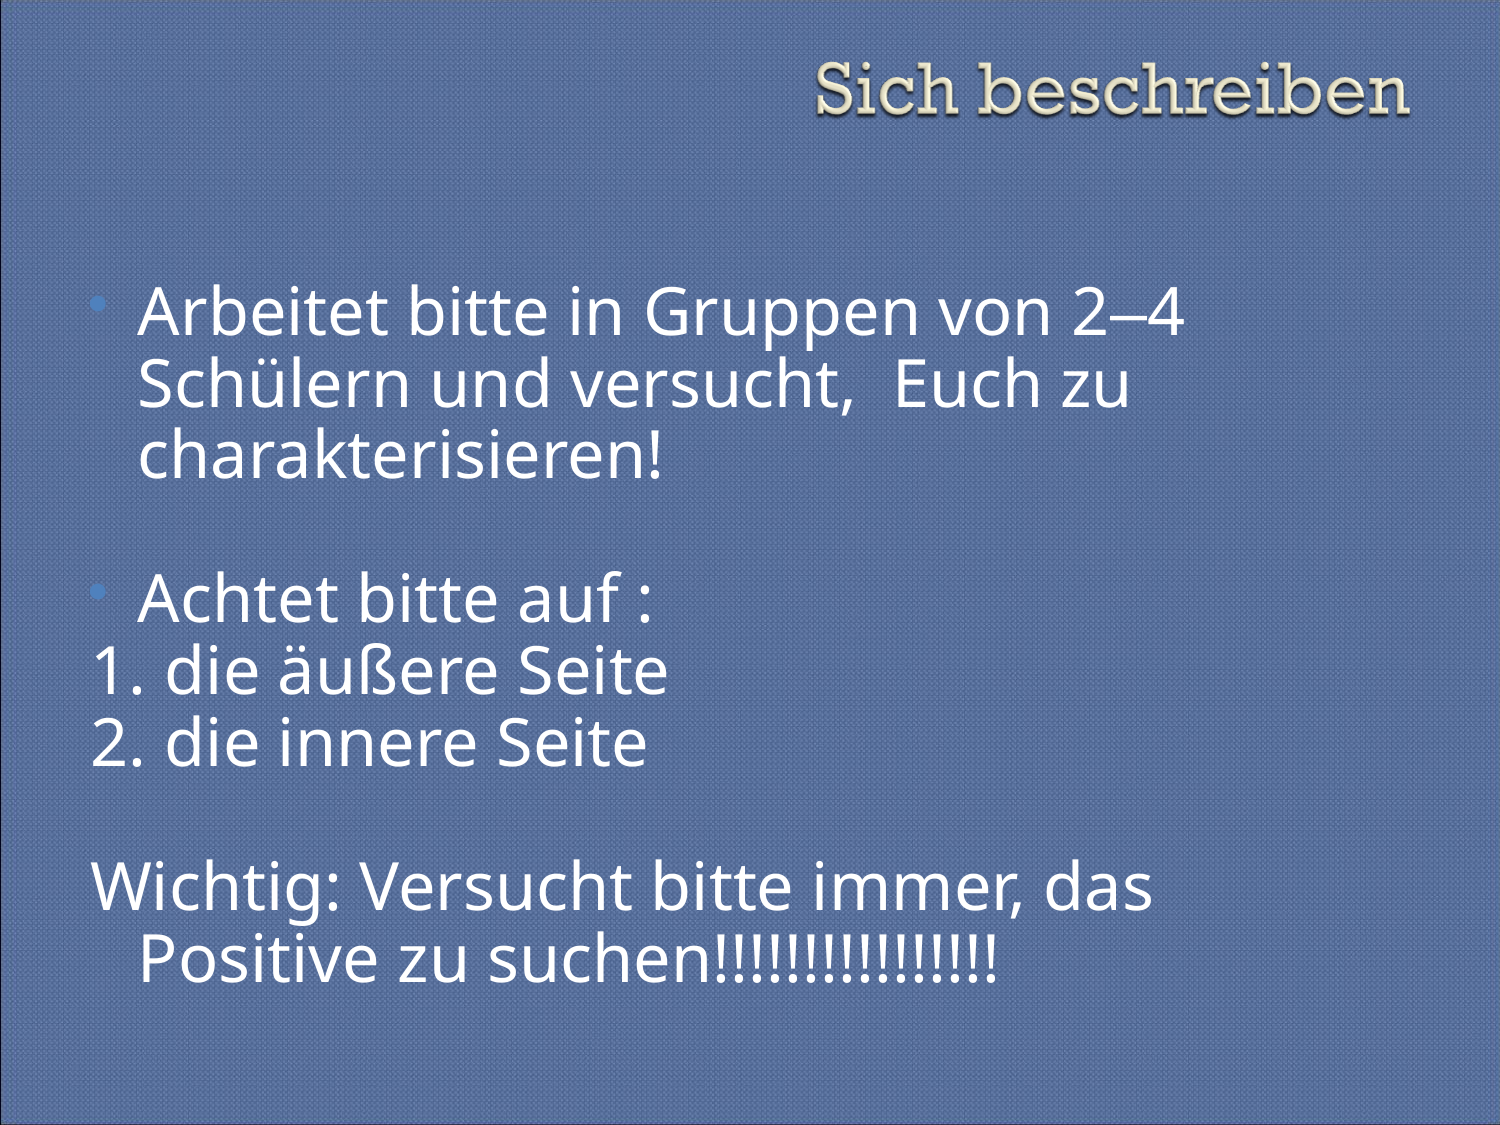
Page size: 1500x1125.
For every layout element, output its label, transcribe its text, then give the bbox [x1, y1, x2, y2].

picture [0, 0, 1500, 1125]
list Arbeitet bitte in Gruppen von 2–4 Schülern und versucht, Euch zu charakterisieren! Achtet bitte auf : 1. die äußere Seite 2. die innere Seite Wichtig: Versucht bitte immer, das Positive zu suchen!!!!!!!!!!!!!!!! [75, 270, 1426, 1013]
text_box [73, 15, 1461, 230]
